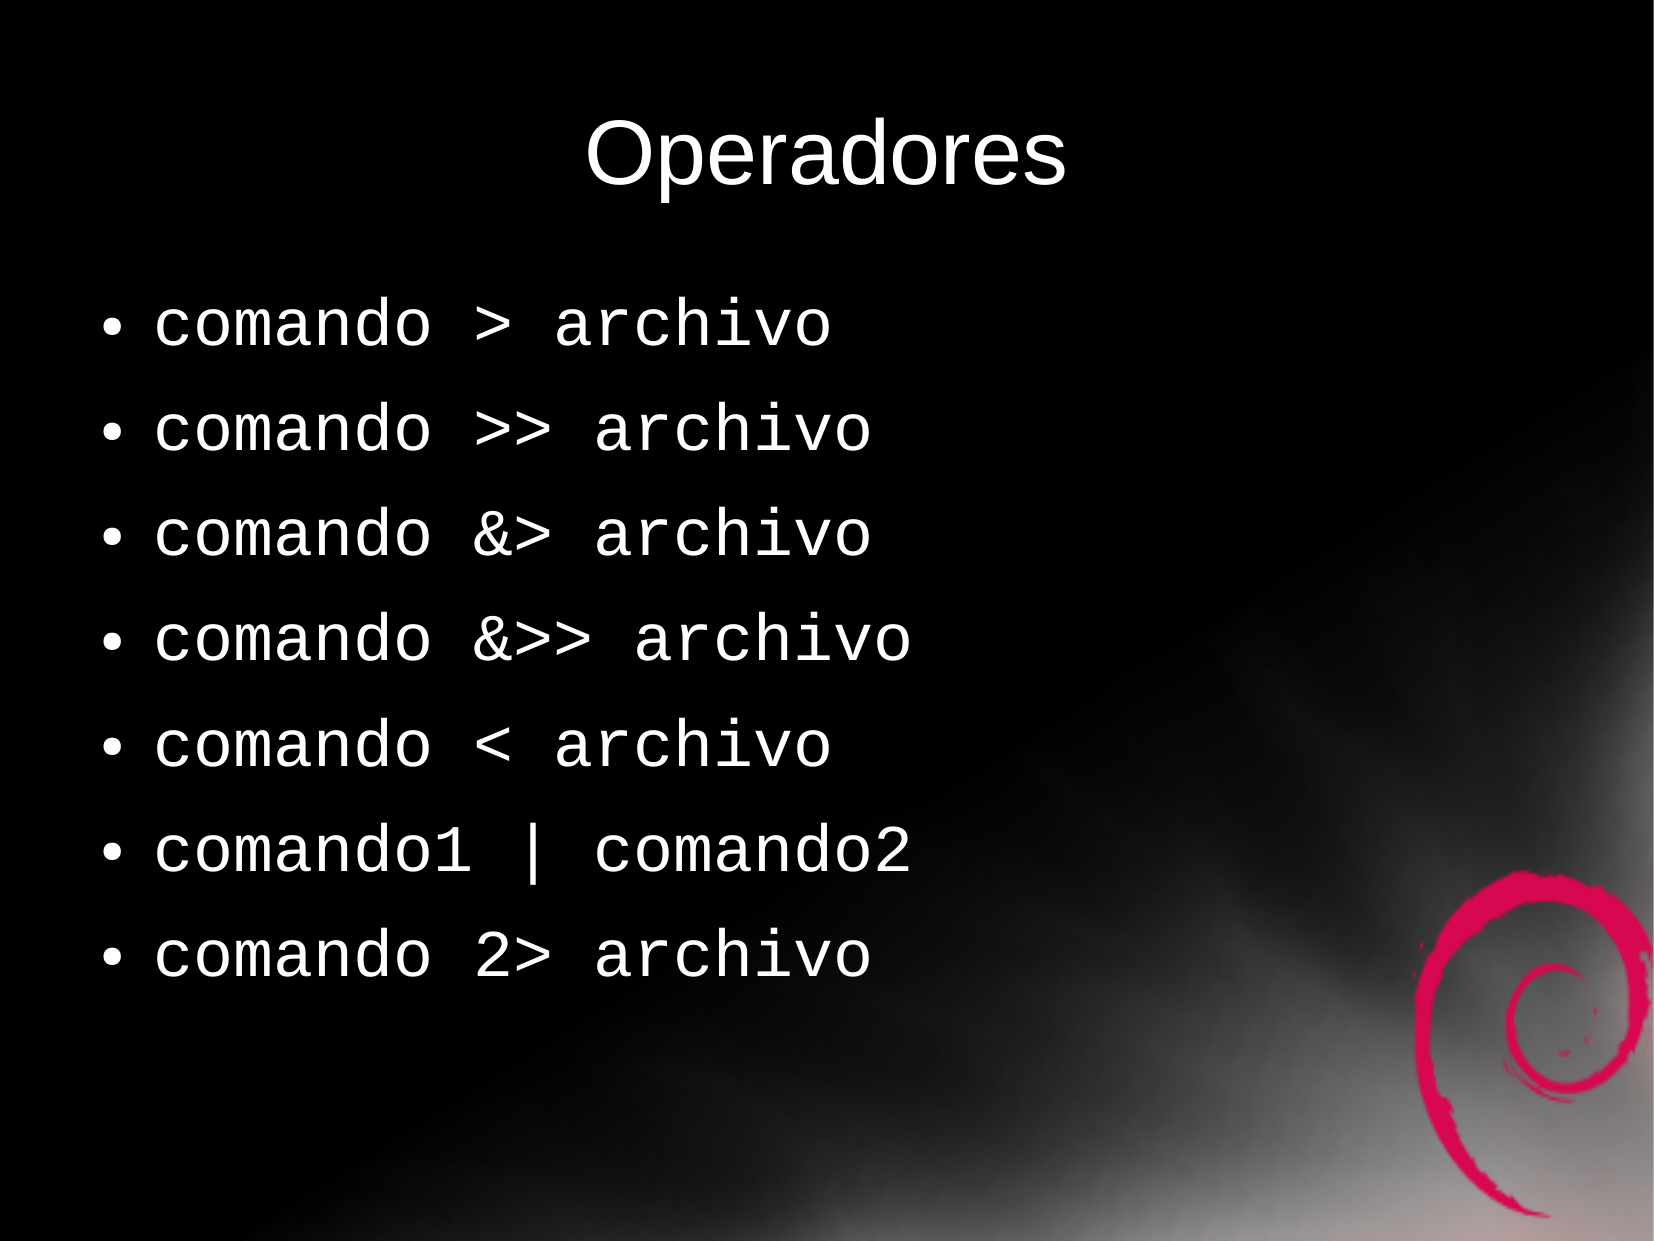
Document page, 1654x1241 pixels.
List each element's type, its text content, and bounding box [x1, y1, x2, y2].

list comando > archivo comando >> archivo comando &> archivo comando &>> archivo comando < archivo comando1 | comando2 comando 2> archivo [82, 290, 1571, 1010]
picture [0, 0, 1654, 1241]
title Operadores [82, 49, 1571, 257]
